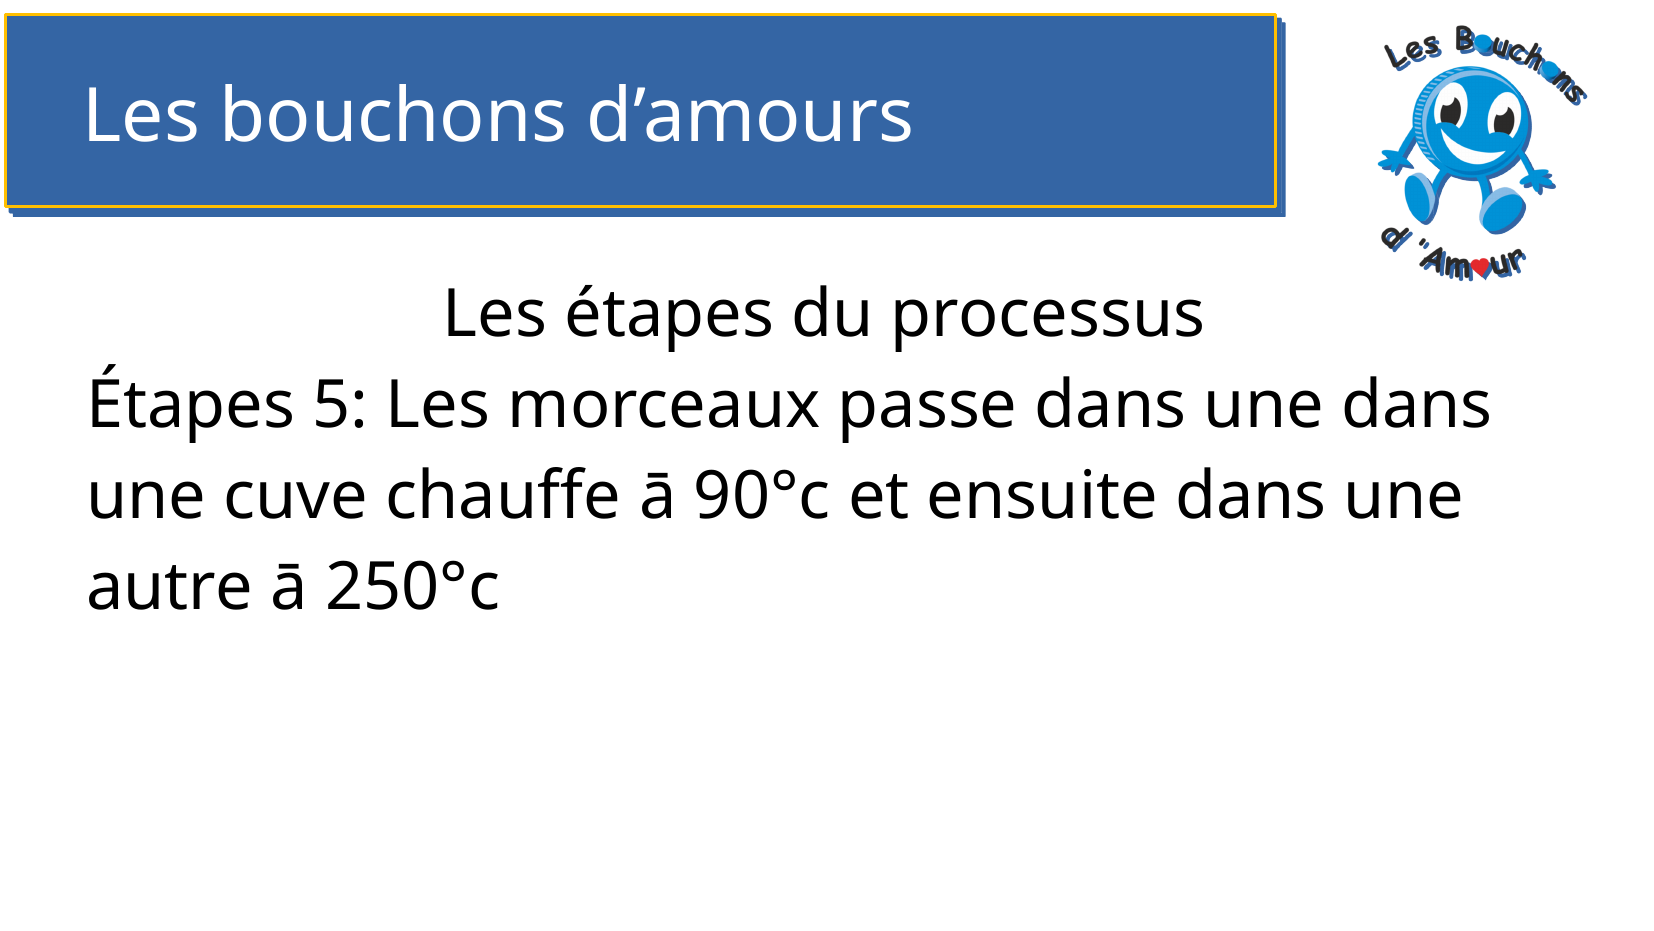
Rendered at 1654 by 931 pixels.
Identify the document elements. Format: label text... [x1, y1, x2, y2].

subtitle Les étapes du processus Étapes 5: Les morceaux passe dans une dans une cuve chauffe ā 90°c et ensuite dans une autre ā 250°c [86, 265, 1563, 827]
title Les bouchons d’amours [82, 35, 1235, 189]
picture [1342, 9, 1595, 296]
